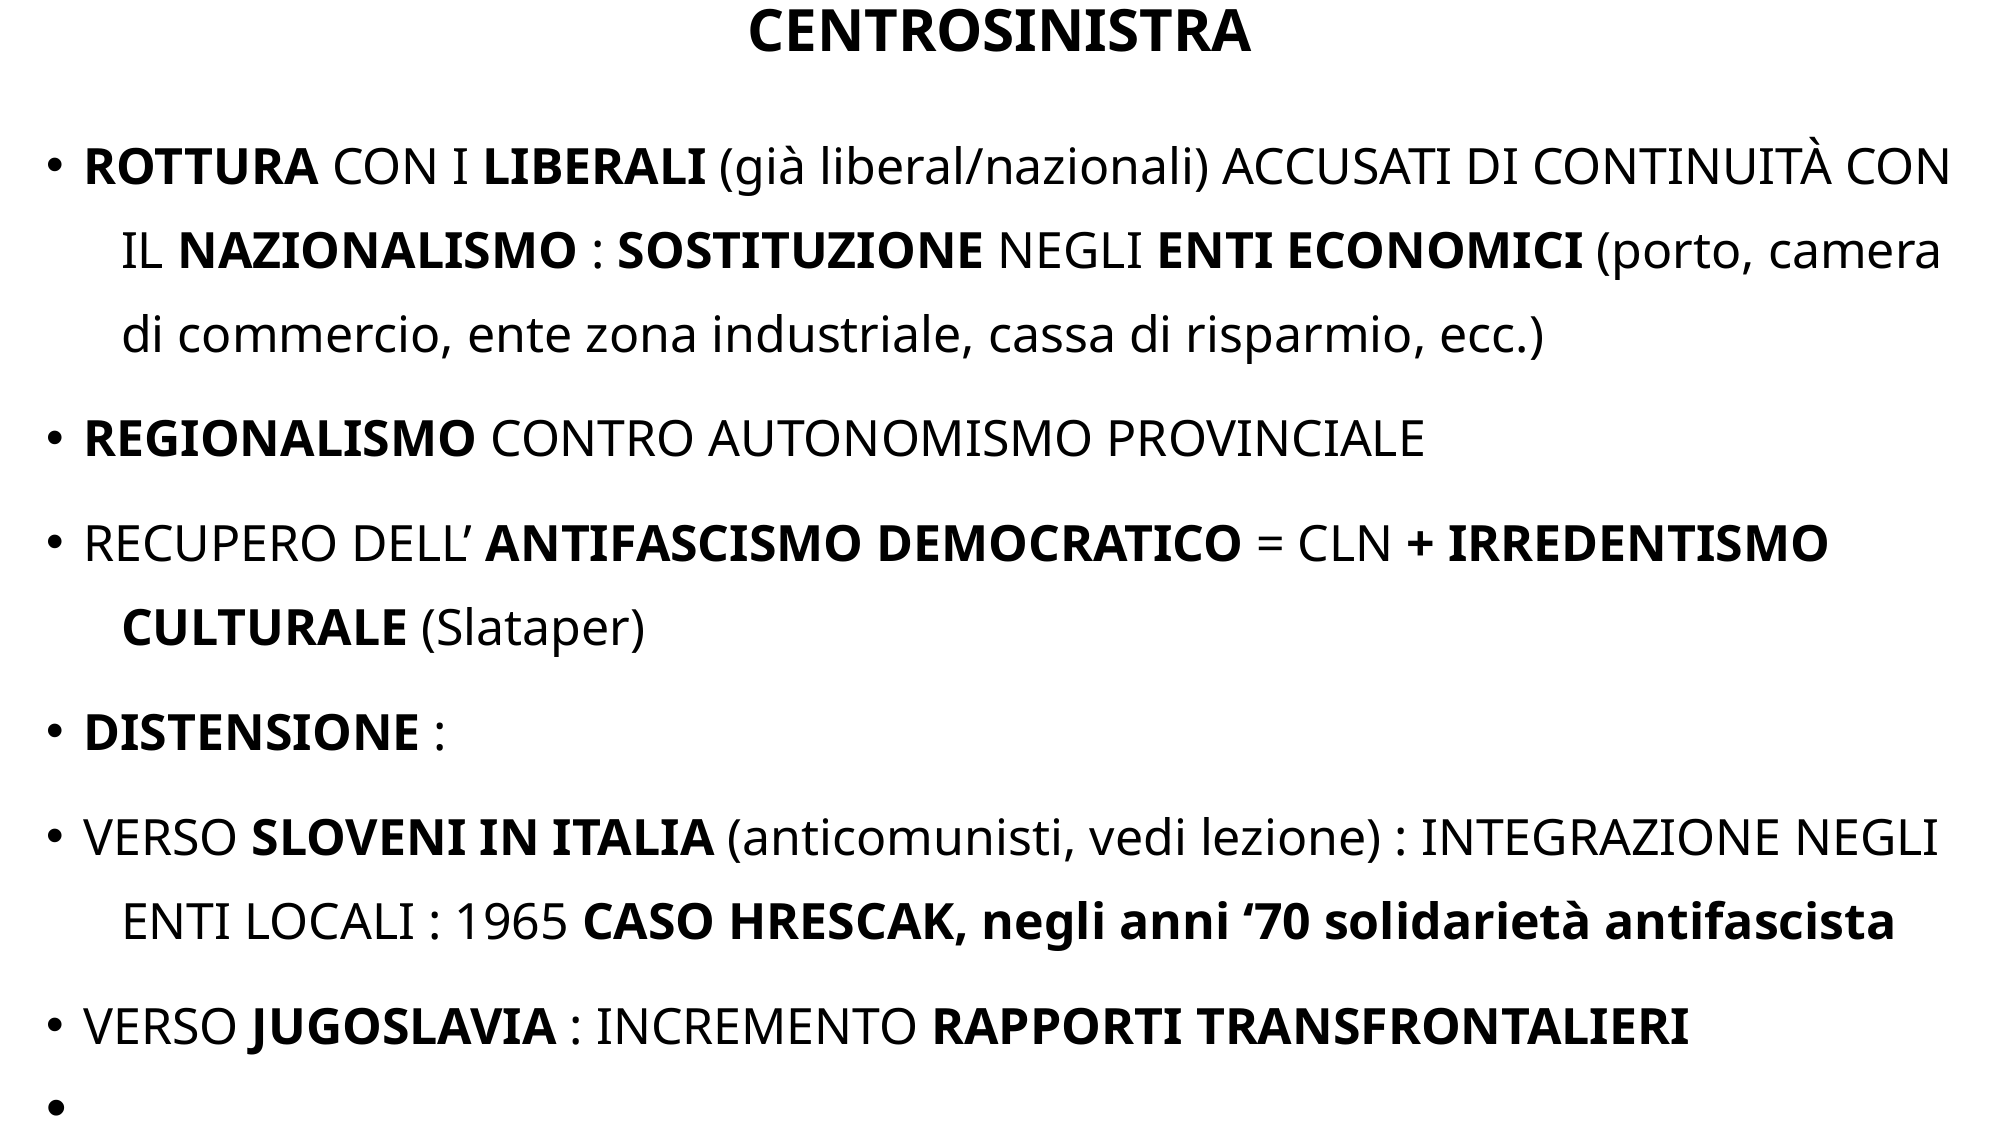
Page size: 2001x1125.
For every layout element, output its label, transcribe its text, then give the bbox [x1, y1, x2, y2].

list ROTTURA CON I LIBERALI (già liberal/nazionali) ACCUSATI DI CONTINUITÀ CON IL NAZIONALISMO : SOSTITUZIONE NEGLI ENTI ECONOMICI (porto, camera di commercio, ente zona industriale, cassa di risparmio, ecc.) REGIONALISMO CONTRO AUTONOMISMO PROVINCIALE RECUPERO DELL’ ANTIFASCISMO DEMOCRATICO = CLN + IRREDENTISMO CULTURALE (Slataper) DISTENSIONE : VERSO SLOVENI IN ITALIA (anticomunisti, vedi lezione) : INTEGRAZIONE NEGLI ENTI LOCALI : 1965 CASO HRESCAK, negli anni ‘70 solidarietà antifascista VERSO JUGOSLAVIA : INCREMENTO RAPPORTI TRANSFRONTALIERI [31, 102, 1982, 1099]
title CENTROSINISTRA [137, 0, 1863, 76]
